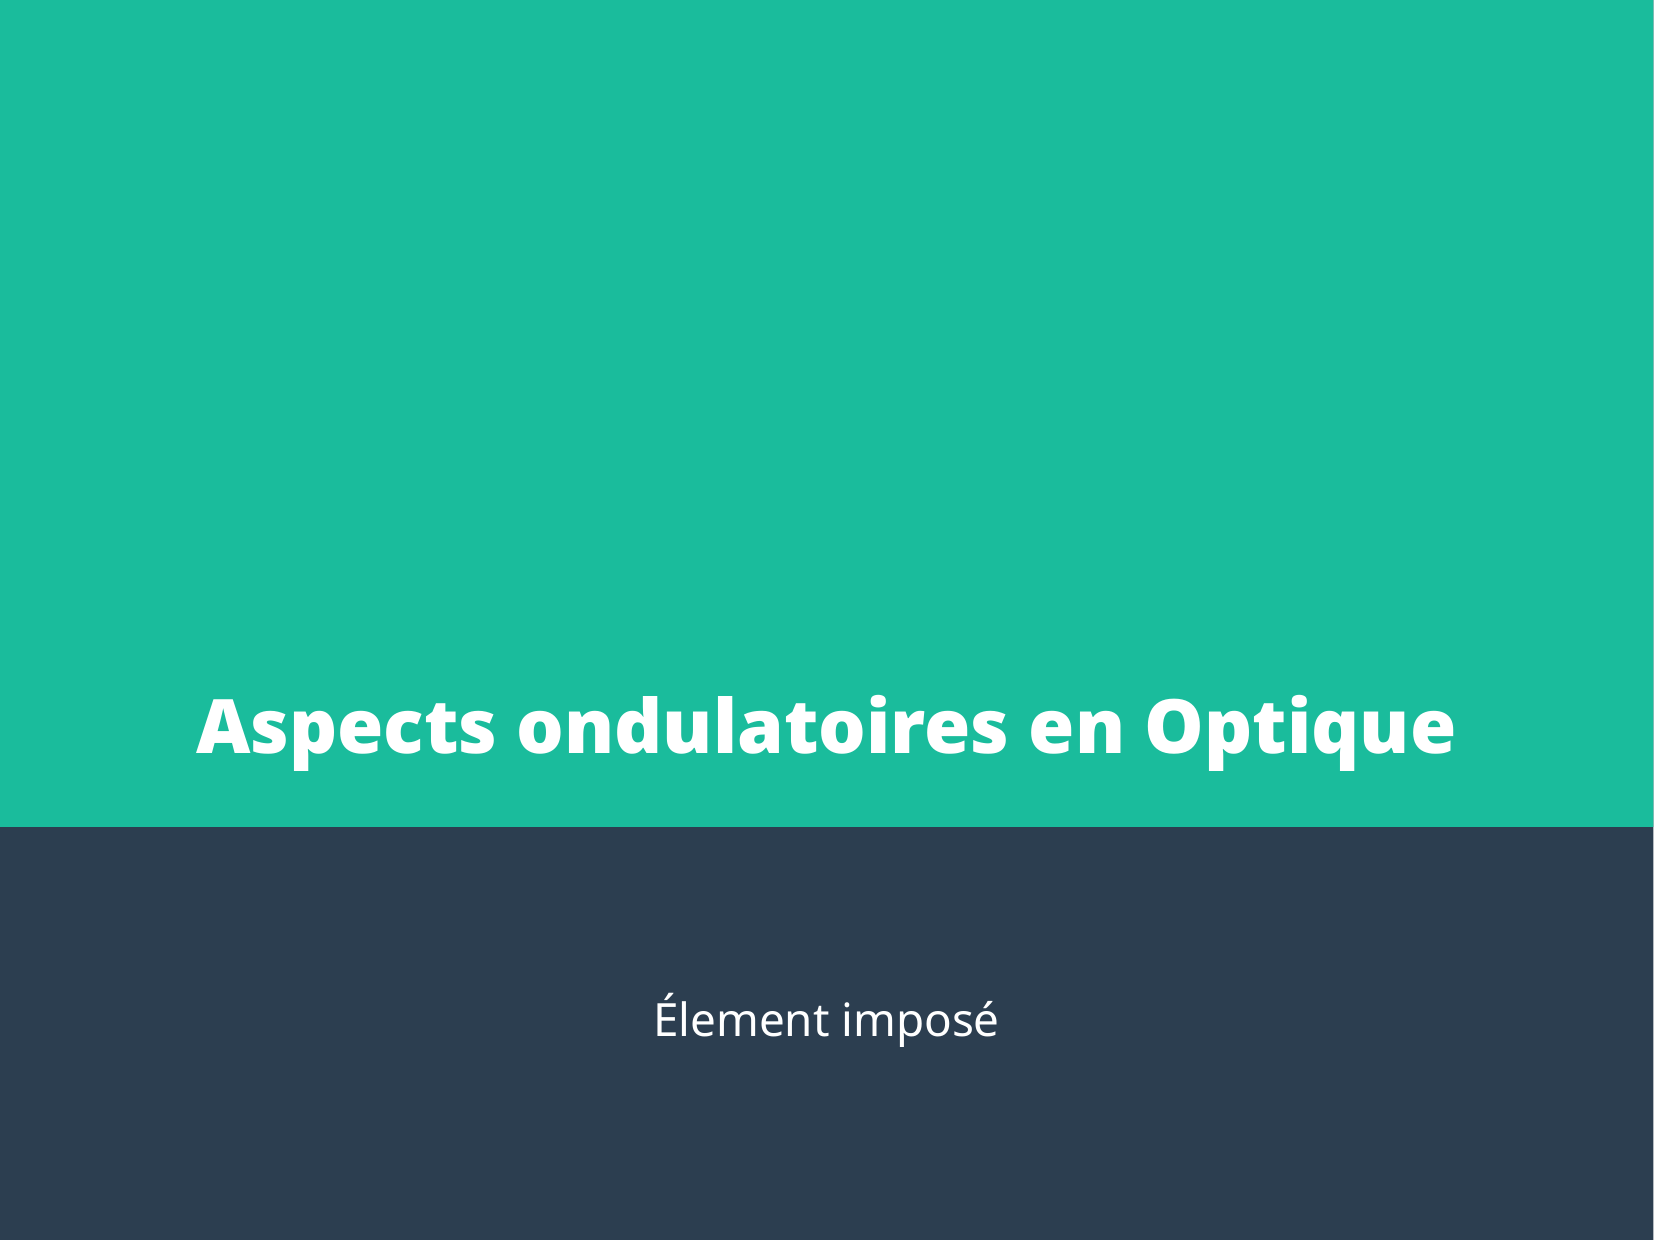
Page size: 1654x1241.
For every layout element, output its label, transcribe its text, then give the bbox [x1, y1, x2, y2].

title Aspects ondulatoires en Optique [59, 620, 1595, 778]
subtitle Élement imposé [59, 856, 1595, 1182]
